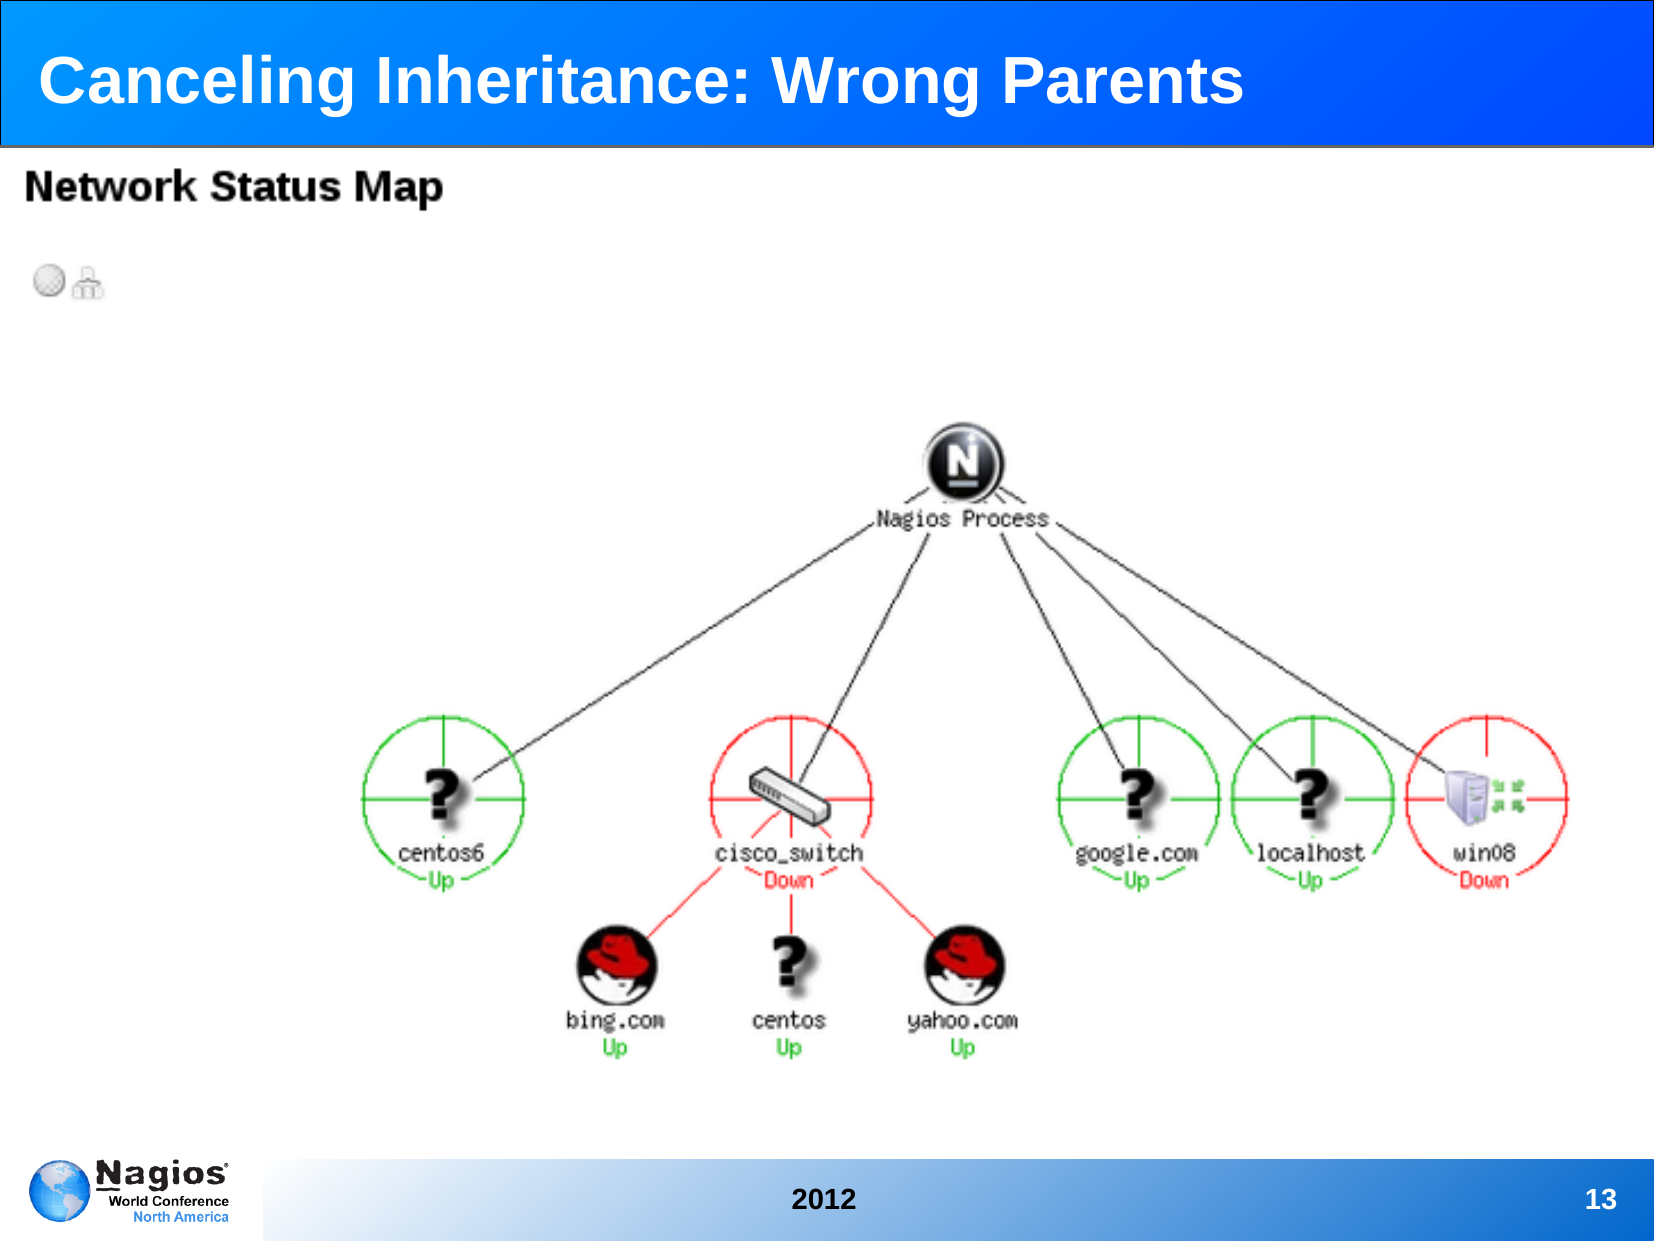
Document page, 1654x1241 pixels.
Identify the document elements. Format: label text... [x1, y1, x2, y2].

title Canceling Inheritance: Wrong Parents [38, 38, 1628, 122]
picture [29, 1159, 229, 1235]
picture [9, 160, 1618, 1111]
